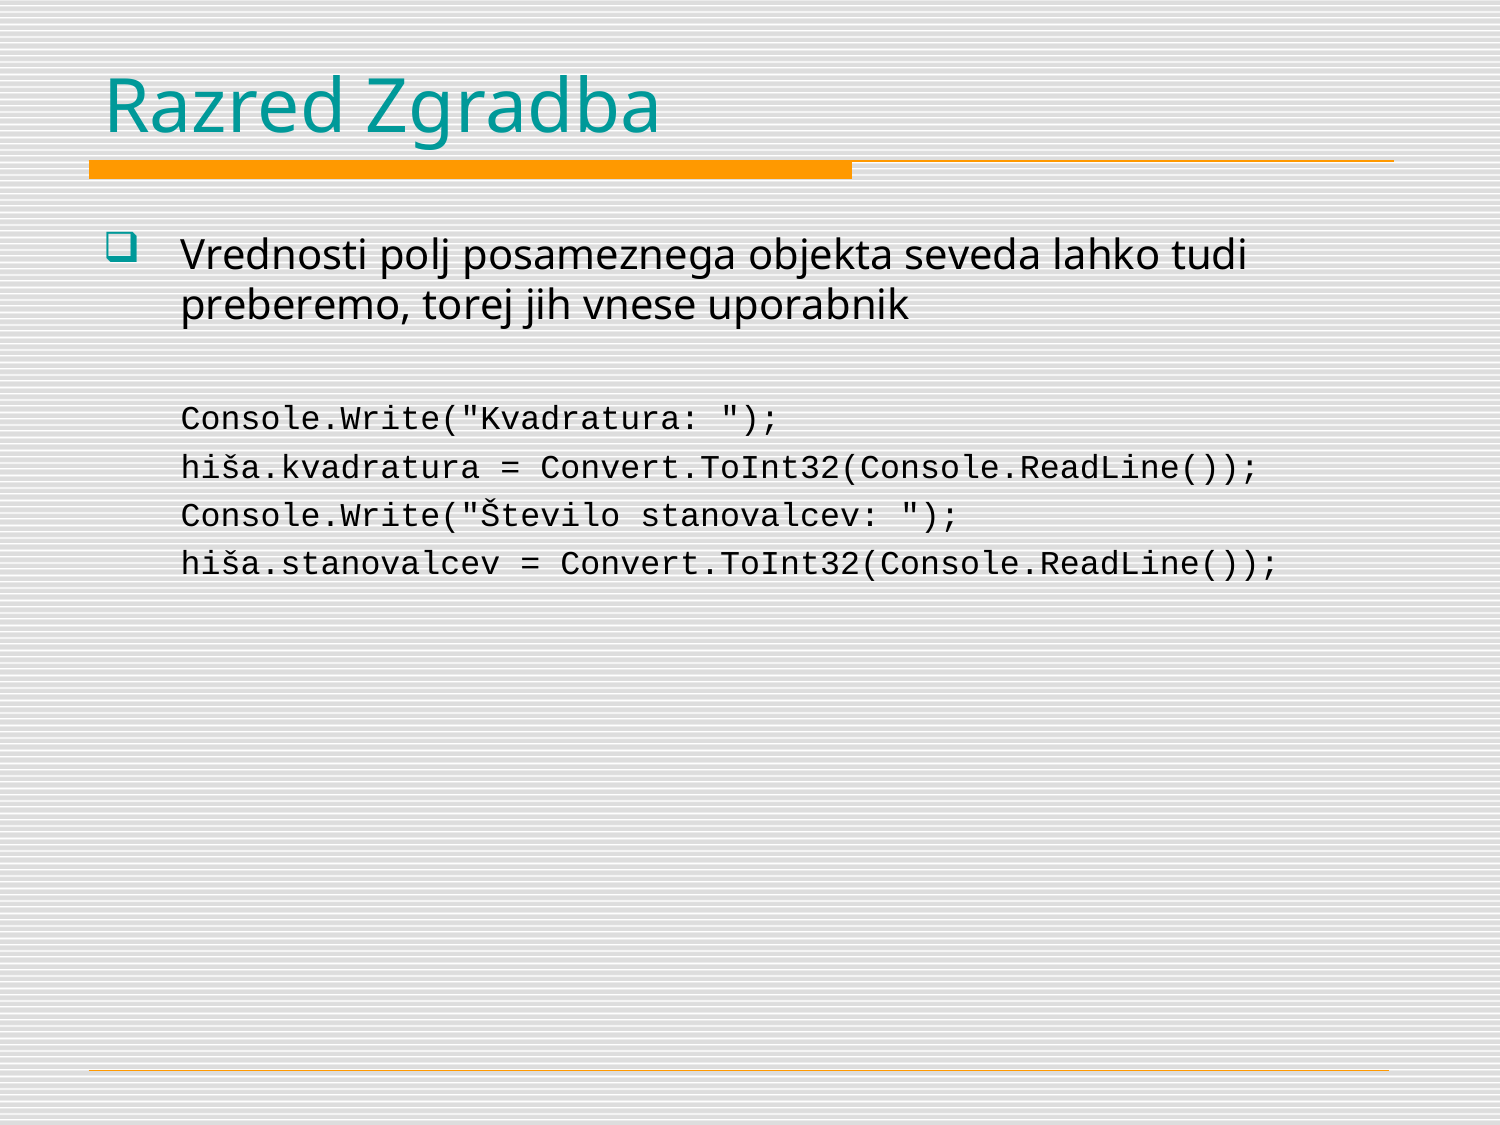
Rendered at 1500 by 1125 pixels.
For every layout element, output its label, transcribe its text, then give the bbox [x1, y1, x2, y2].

picture [0, 0, 1500, 1125]
title Razred Zgradba [88, 42, 1401, 155]
list Vrednosti polj posameznega objekta seveda lahko tudi preberemo, torej jih vnese uporabnik Console.Write("Kvadratura: "); hiša.kvadratura = Convert.ToInt32(Console.ReadLine()); Console.Write("Število stanovalcev: "); hiša.stanovalcev = Convert.ToInt32(Console.ReadLine()); [88, 220, 1401, 1059]
